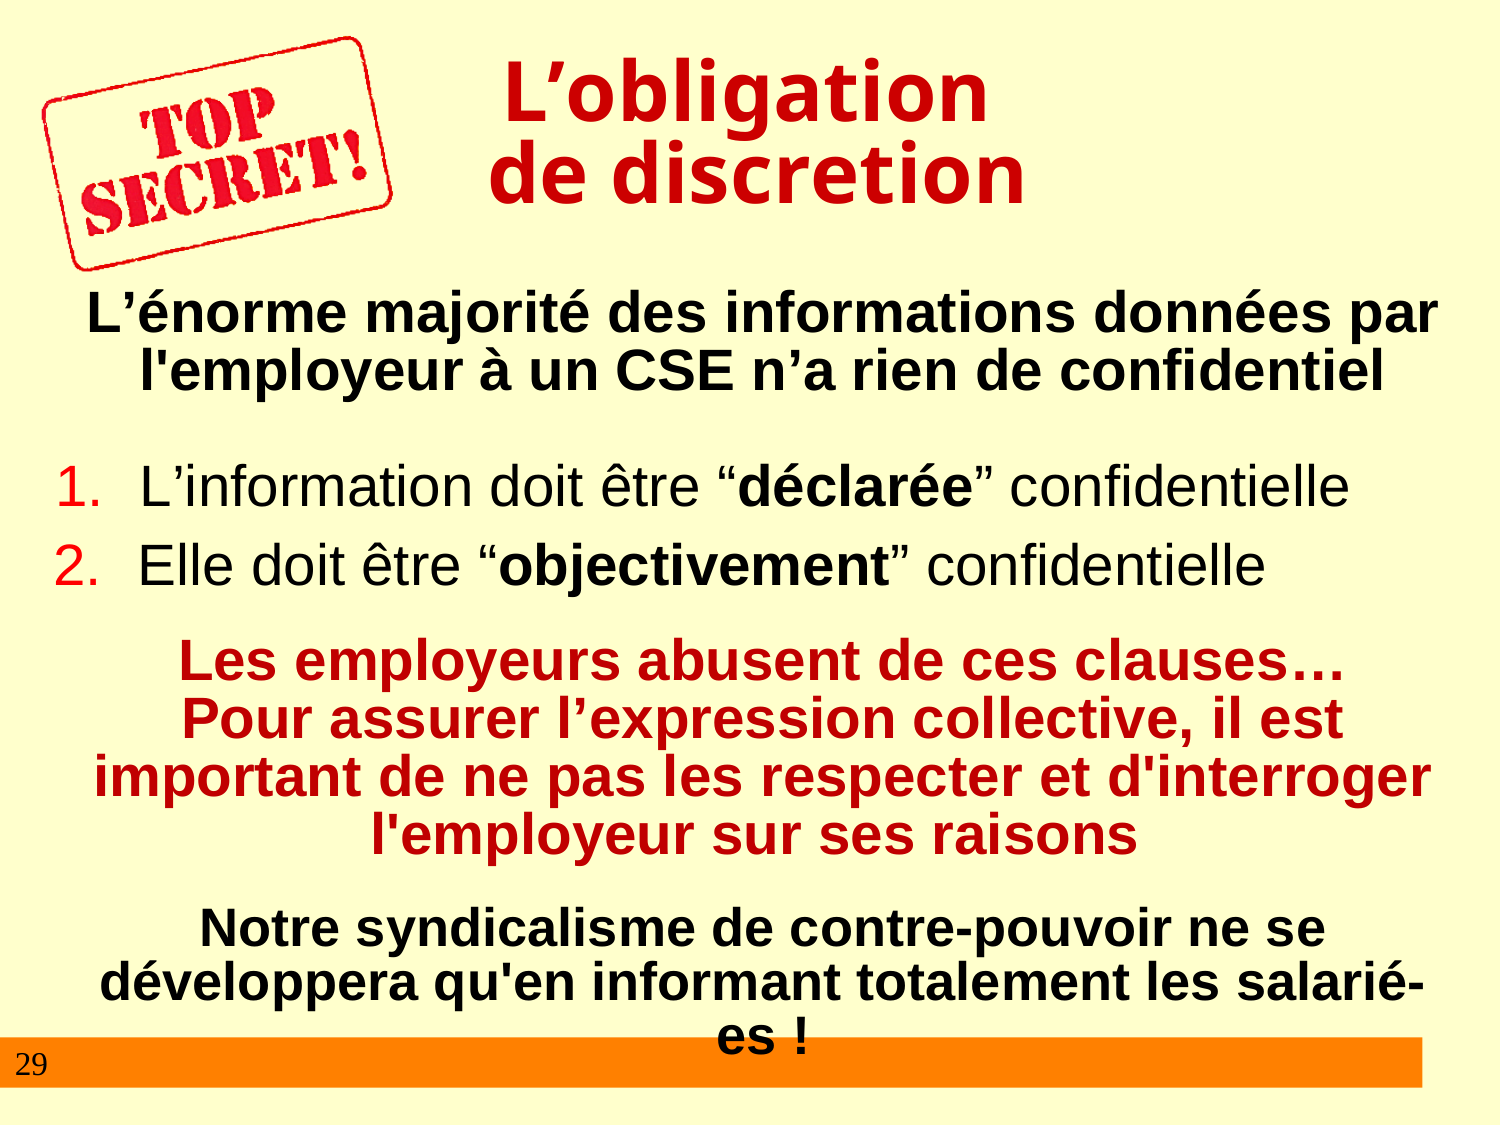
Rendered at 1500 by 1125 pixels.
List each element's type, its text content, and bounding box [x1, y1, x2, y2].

text_box L’énorme majorité des informations données par l'employeur à un CSE n’a rien de confidentiel L’information doit être “déclarée” confidentielle Elle doit être “objectivement” confidentielle Les employeurs abusent de ces clauses… Pour assurer l’expression collective, il est important de ne pas les respecter et d'interroger l'employeur sur ses raisons Notre syndicalisme de contre-pouvoir ne se développera qu'en informant totalement les salarié-es ! [38, 208, 1489, 1024]
title L’obligation de discretion [408, 38, 1441, 208]
text_box <numéro> [0, 1037, 1423, 1088]
picture [29, 29, 408, 290]
